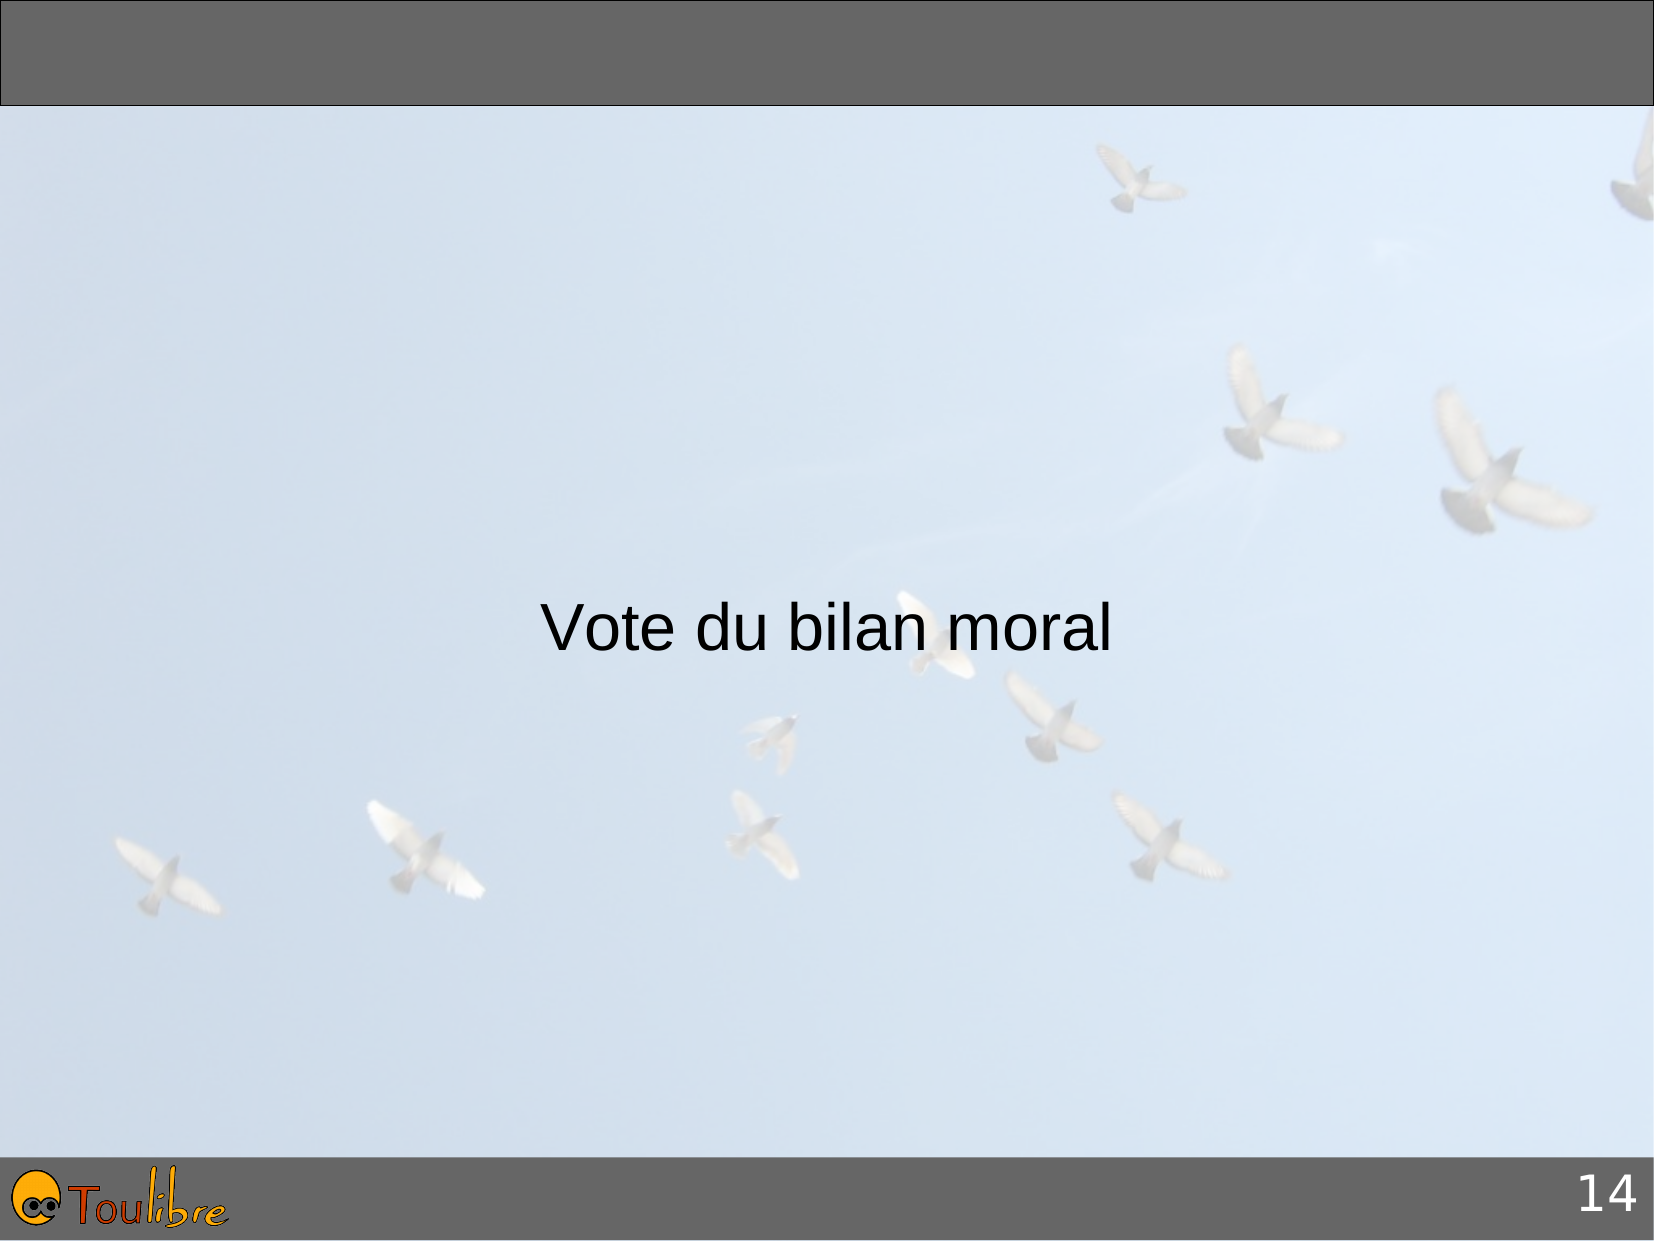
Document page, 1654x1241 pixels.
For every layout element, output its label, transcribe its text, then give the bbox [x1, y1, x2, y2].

picture [11, 1165, 229, 1228]
subtitle Vote du bilan moral [82, 154, 1571, 1102]
